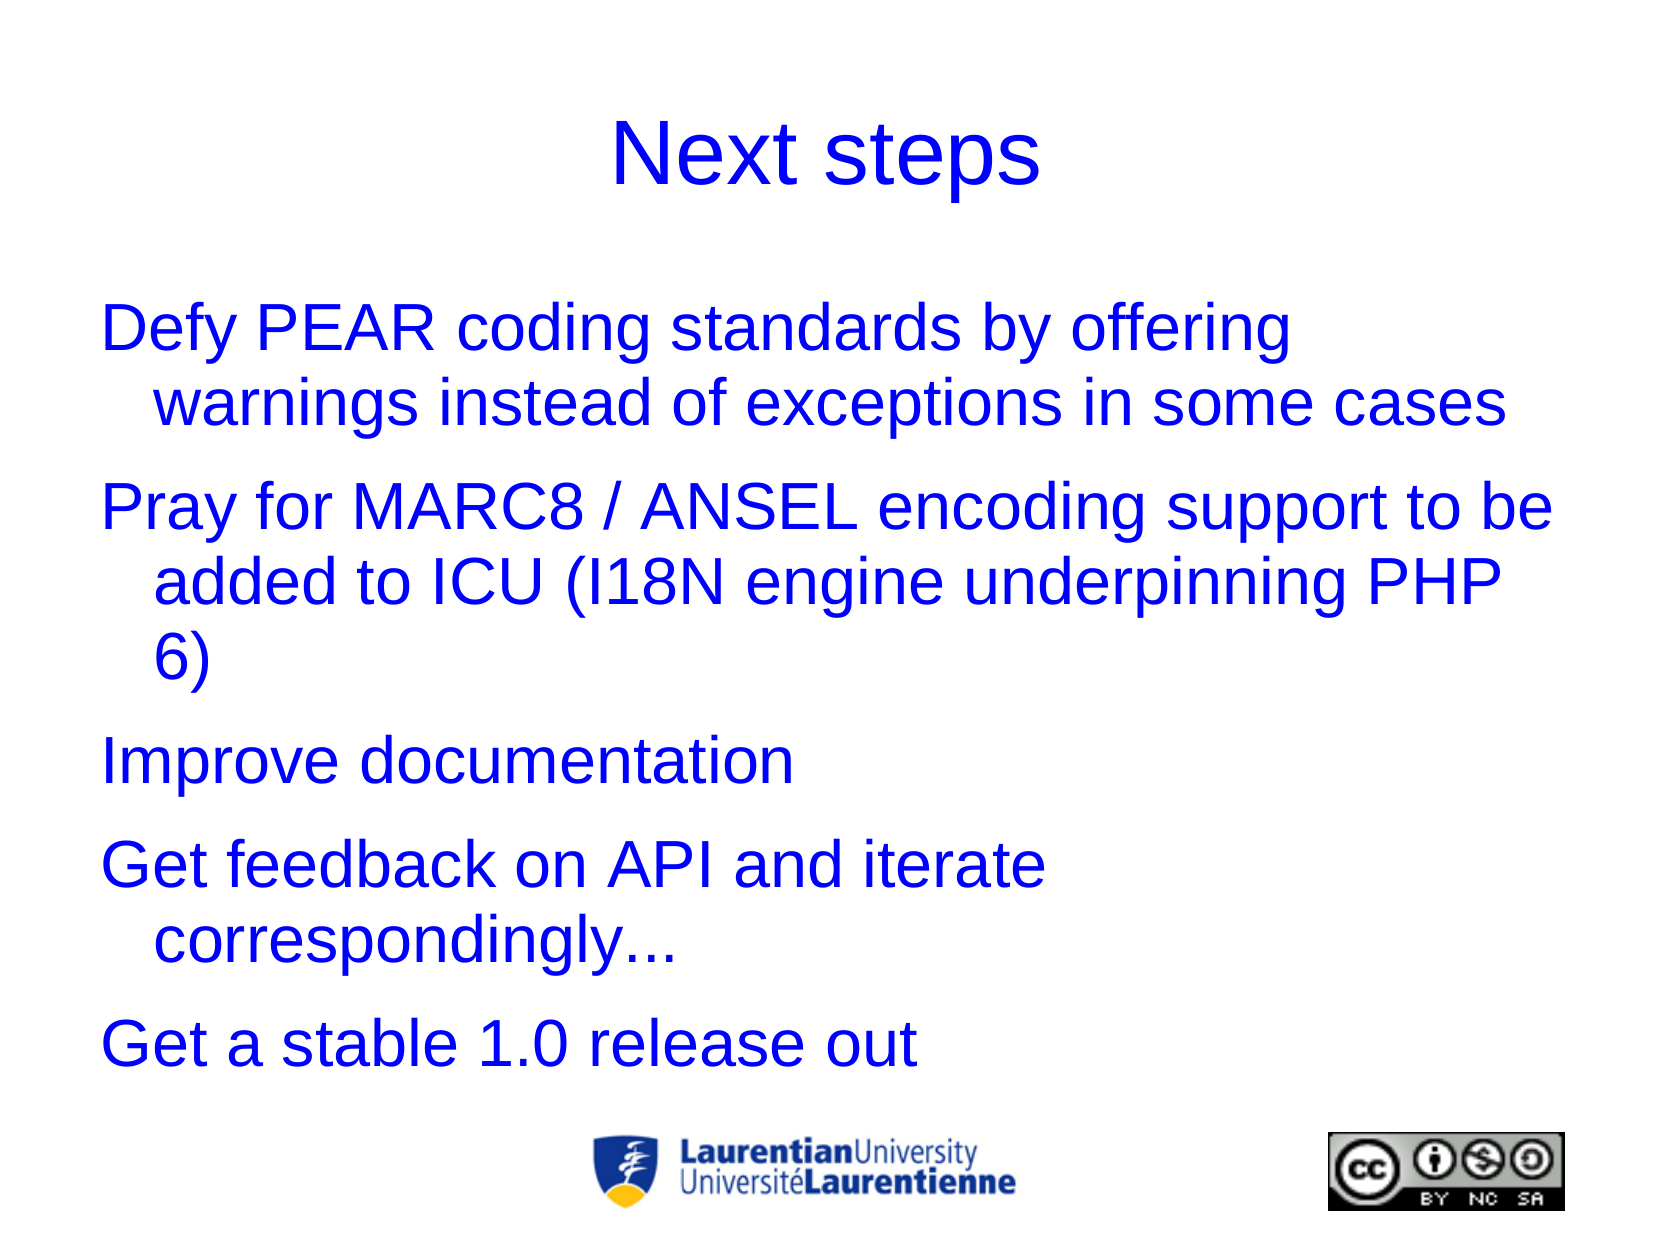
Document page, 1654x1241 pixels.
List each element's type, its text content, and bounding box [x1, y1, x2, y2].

picture [1328, 1132, 1565, 1211]
picture [562, 1104, 1047, 1240]
list Defy PEAR coding standards by offering warnings instead of exceptions in some cases Pray for MARC8 / ANSEL encoding support to be added to ICU (I18N engine underpinning PHP 6) Improve documentation Get feedback on API and iterate correspondingly... Get a stable 1.0 release out [82, 290, 1571, 1094]
title Next steps [82, 56, 1571, 250]
